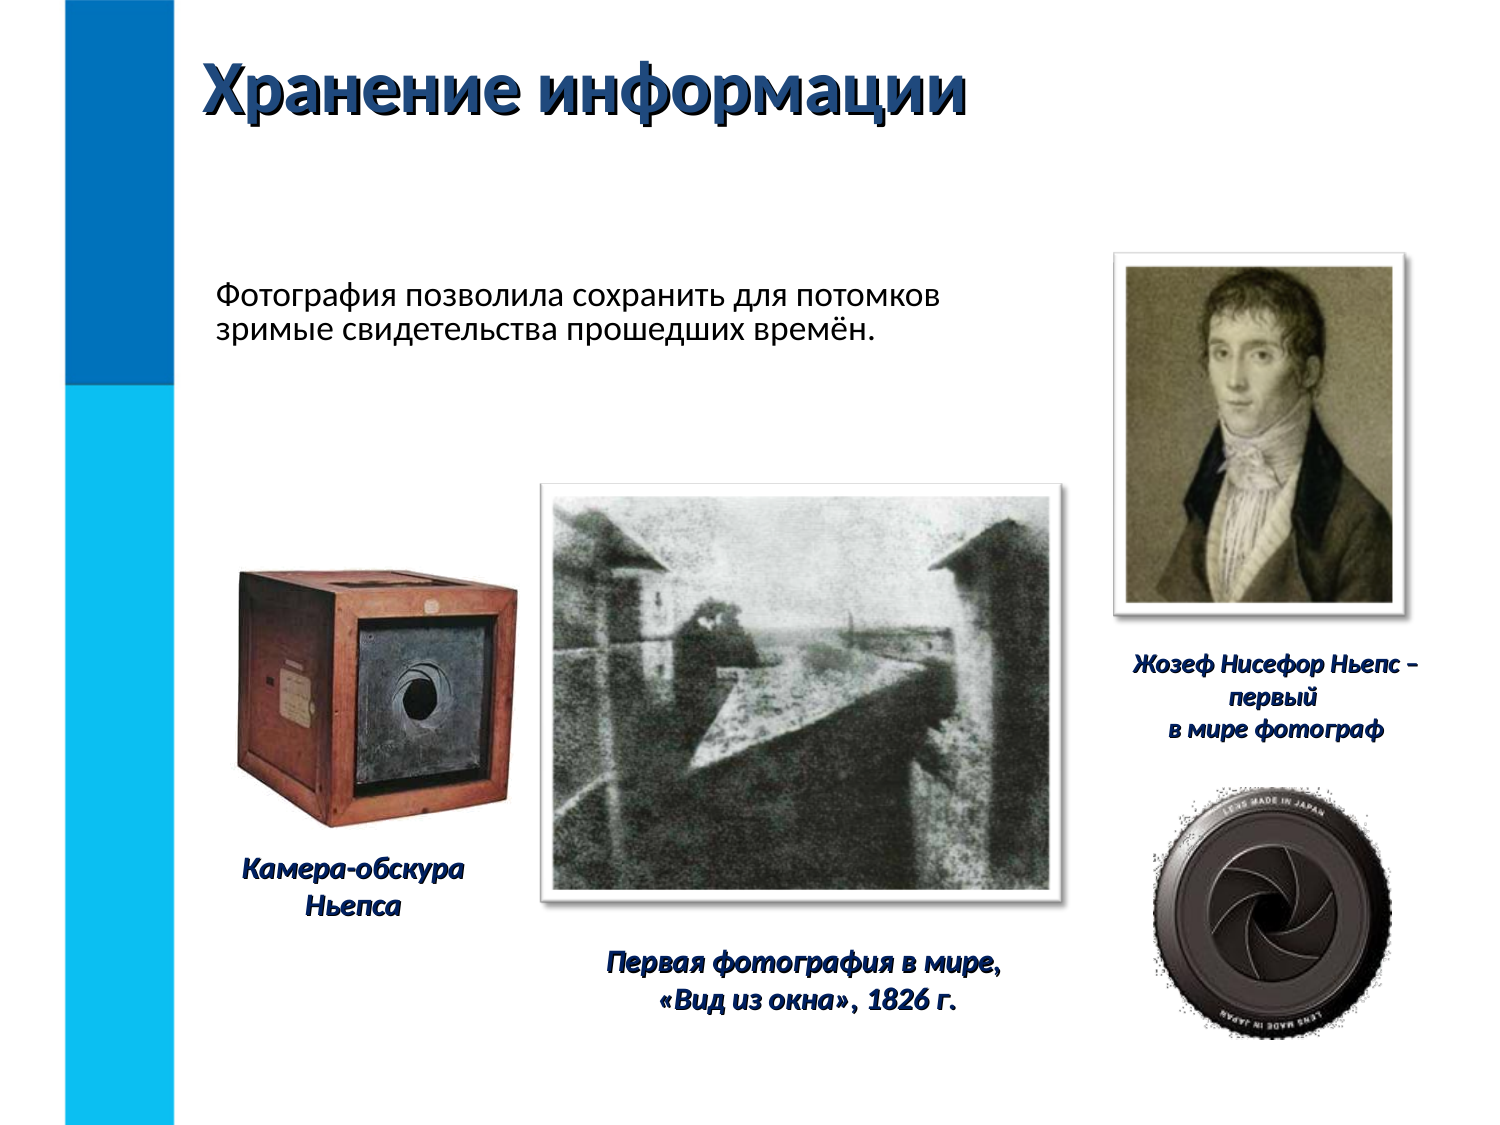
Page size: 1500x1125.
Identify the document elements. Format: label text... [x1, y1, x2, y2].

text_box Первая фотография в мире, «Вид из окна», 1826 г. [480, 933, 1134, 1024]
title Хранение информации [187, 11, 1425, 154]
text_box Жозеф Нисефор Ньепс – первый в мире фотограф [1075, 637, 1477, 751]
text_box Камера-обскура Ньепса [169, 839, 537, 930]
list Фотография позволила сохранить для потомков зримые свидетельства прошедших времён. [200, 271, 989, 421]
picture [0, 0, 1500, 1125]
